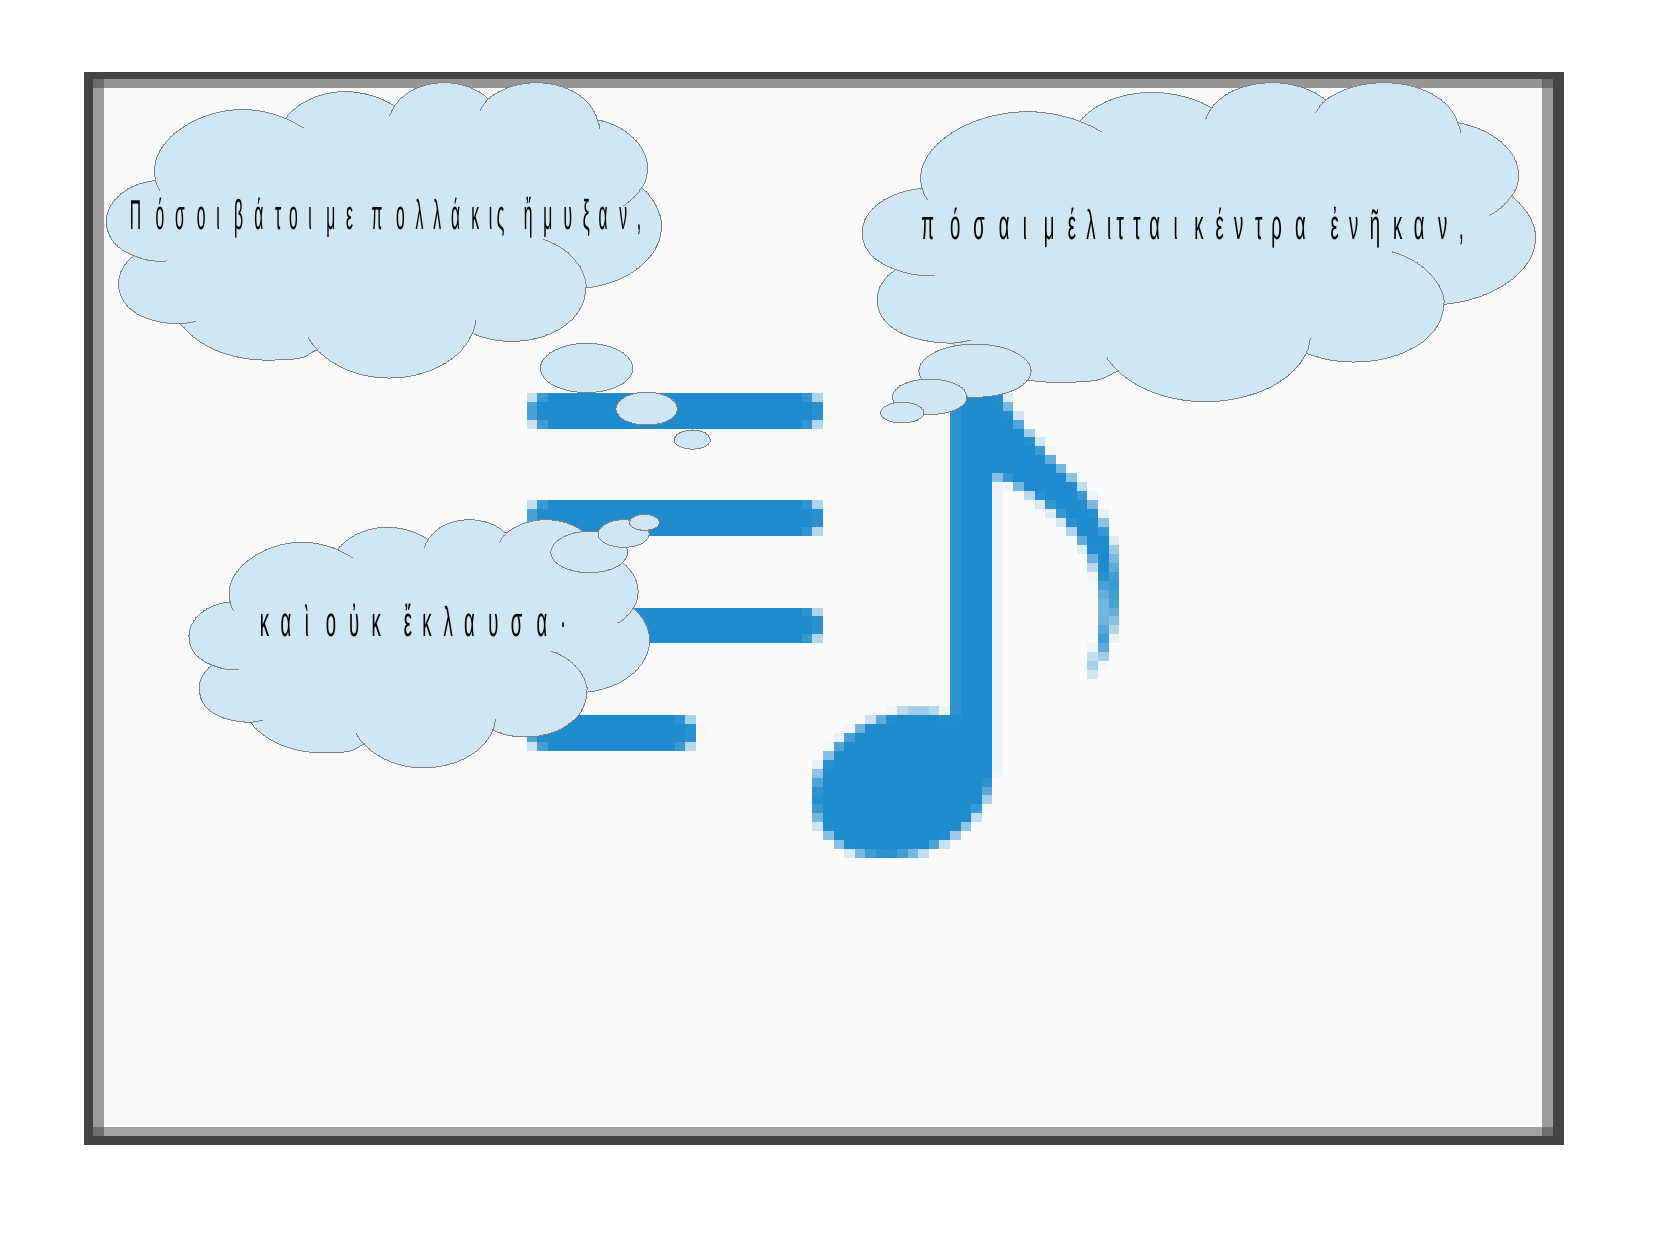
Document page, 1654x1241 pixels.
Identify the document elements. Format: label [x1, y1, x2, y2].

picture [921, 200, 1489, 270]
picture [129, 190, 650, 260]
picture [259, 597, 591, 662]
text_box [82, 70, 1565, 1146]
